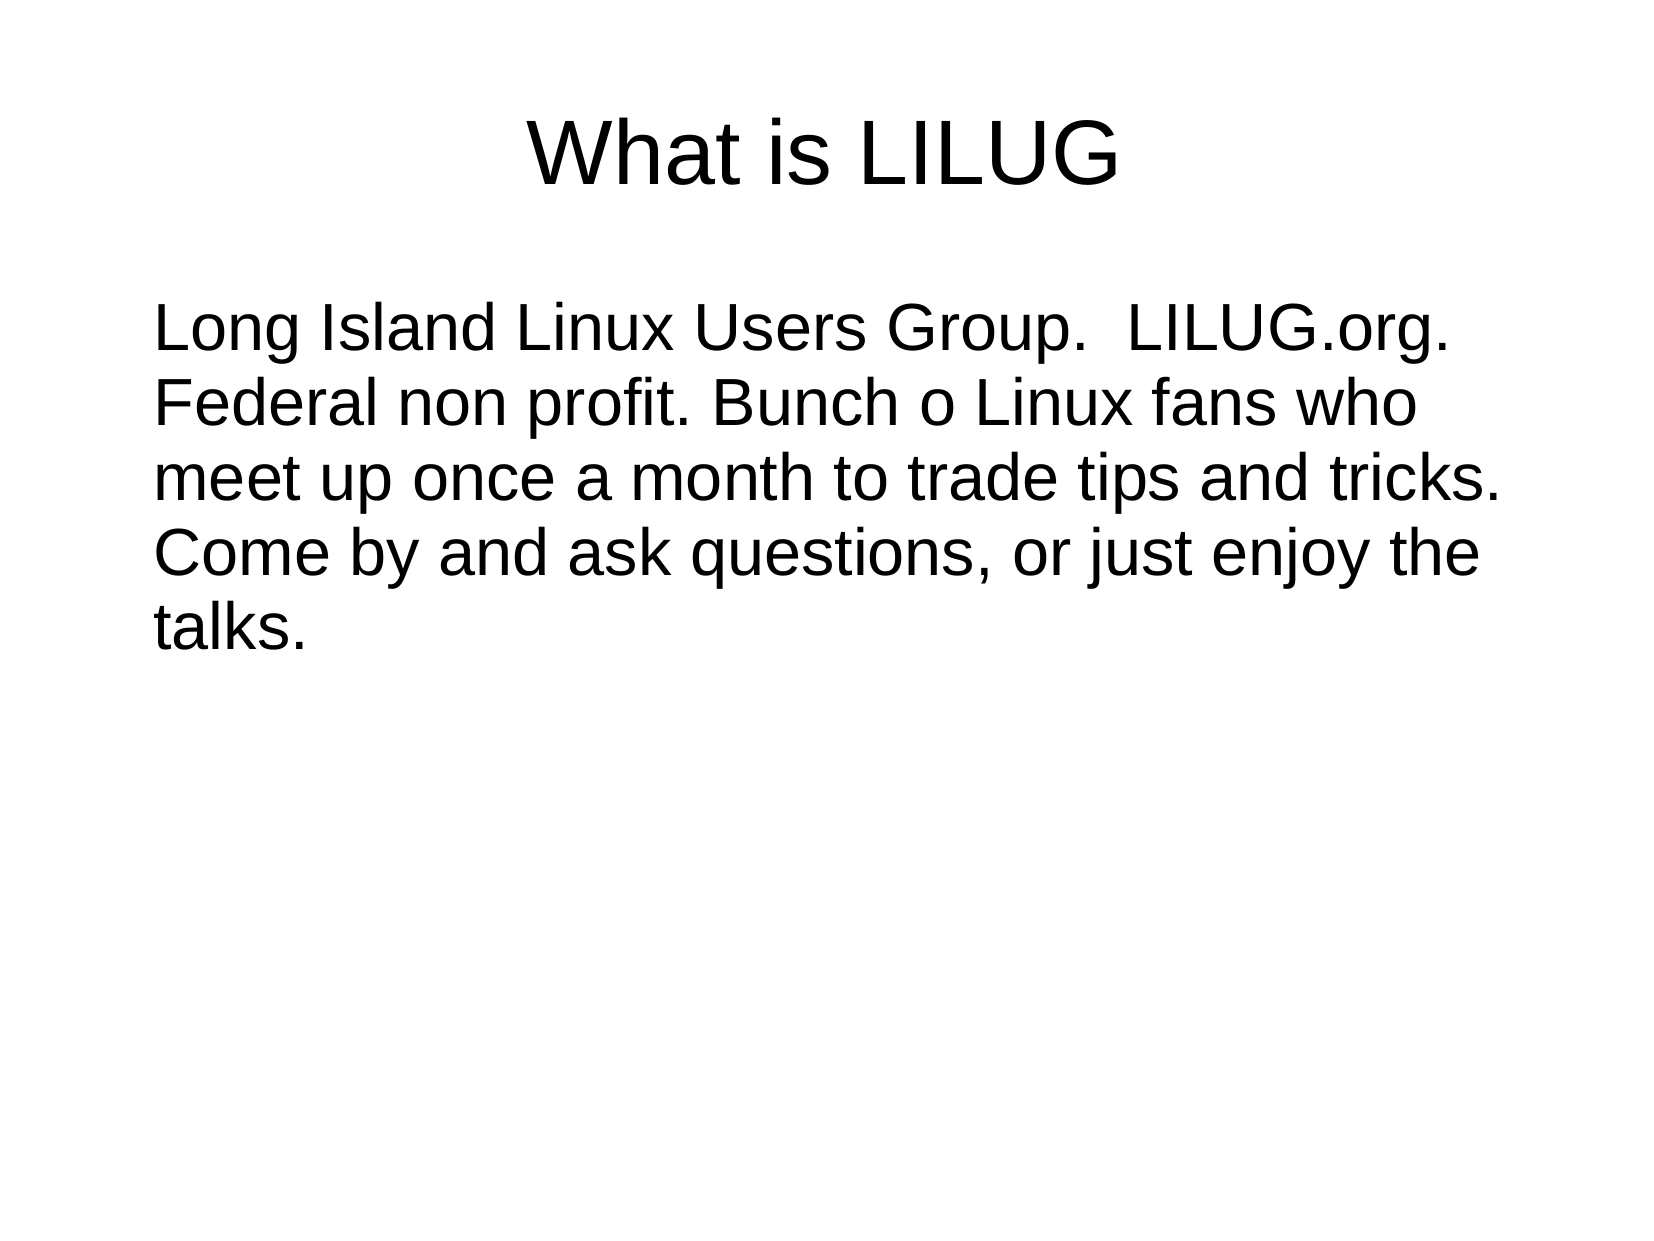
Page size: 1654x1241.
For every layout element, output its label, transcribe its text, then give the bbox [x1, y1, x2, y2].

list Long Island Linux Users Group. LILUG.org. Federal non profit. Bunch o Linux fans who meet up once a month to trade tips and tricks. Come by and ask questions, or just enjoy the talks. [82, 290, 1571, 1010]
title What is LILUG [82, 49, 1571, 257]
